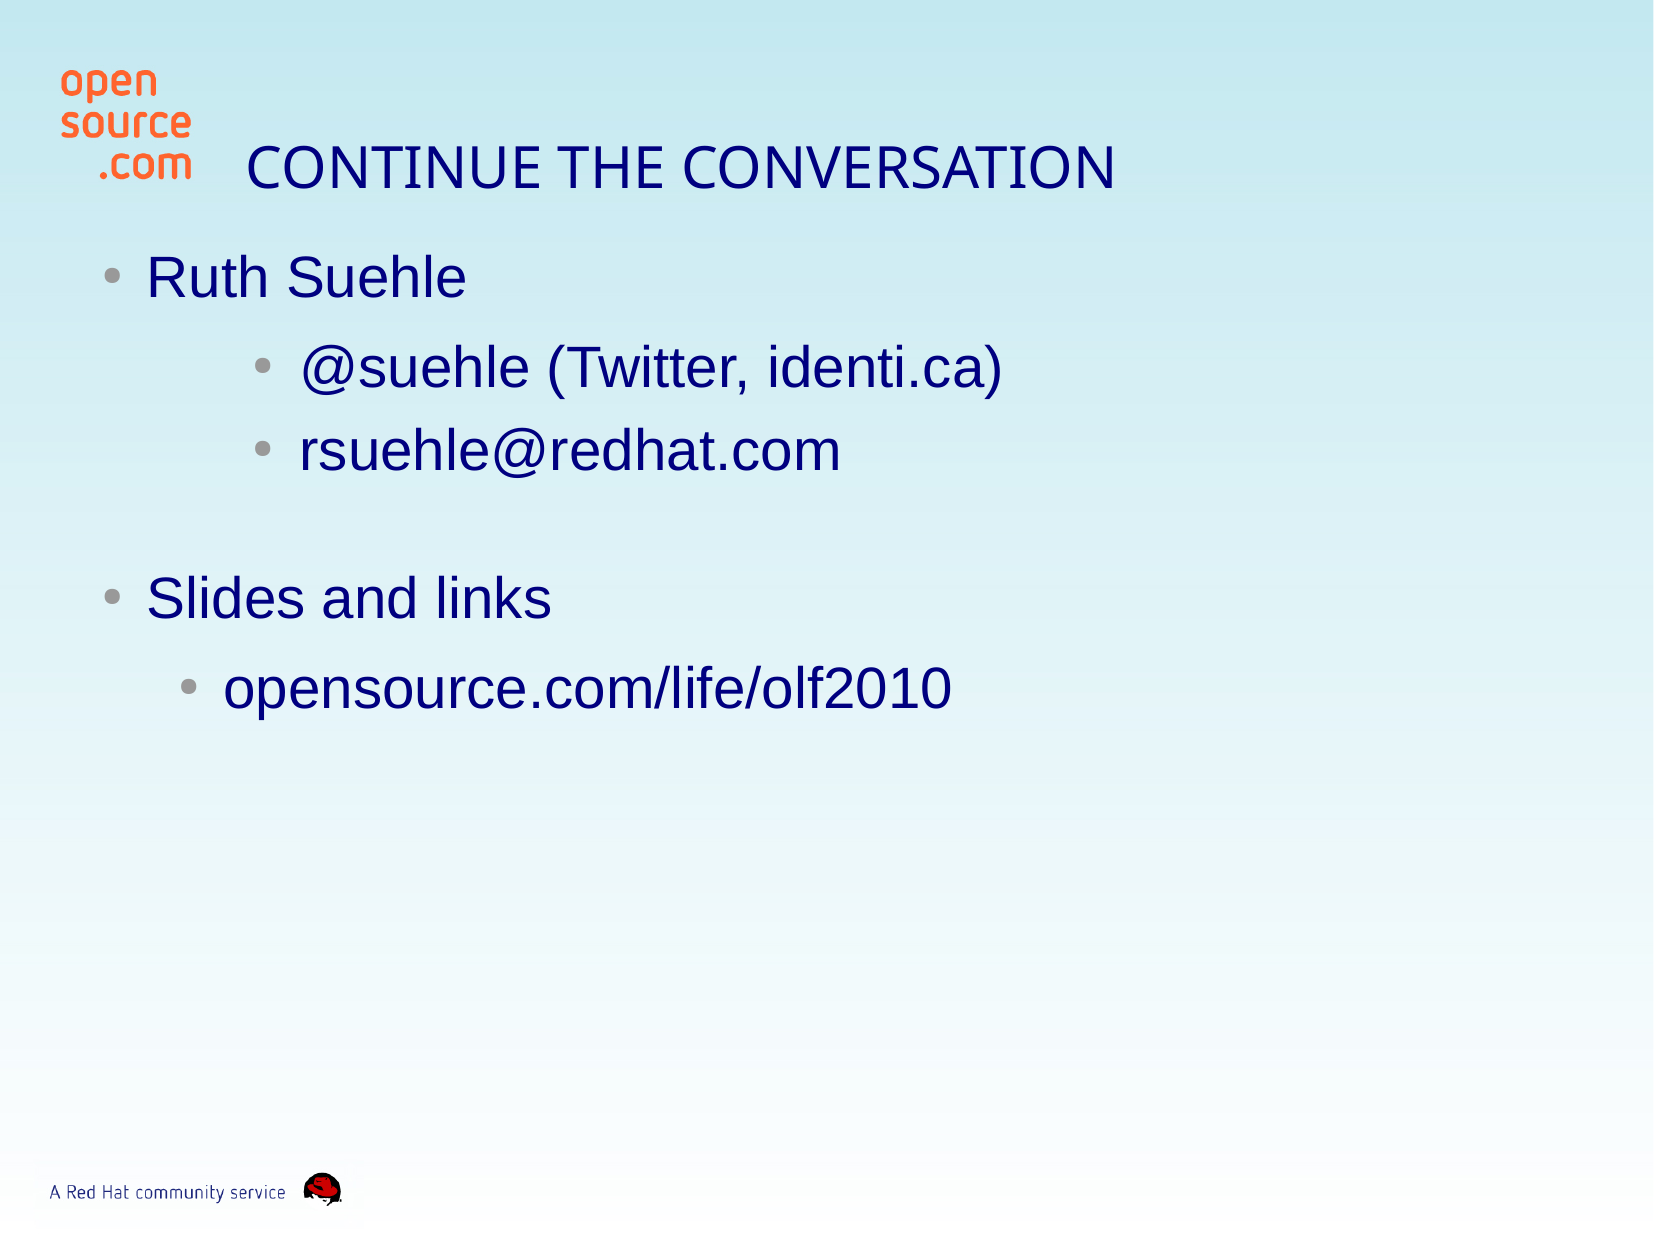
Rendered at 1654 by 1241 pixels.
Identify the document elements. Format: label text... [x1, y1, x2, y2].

list Ruth Suehle @suehle (Twitter, identi.ca) rsuehle@redhat.com Slides and links opensource.com/life/olf2010 [86, 244, 1576, 1039]
picture [0, 0, 1654, 1241]
text_box CONTINUE THE CONVERSATION [231, 118, 1570, 202]
